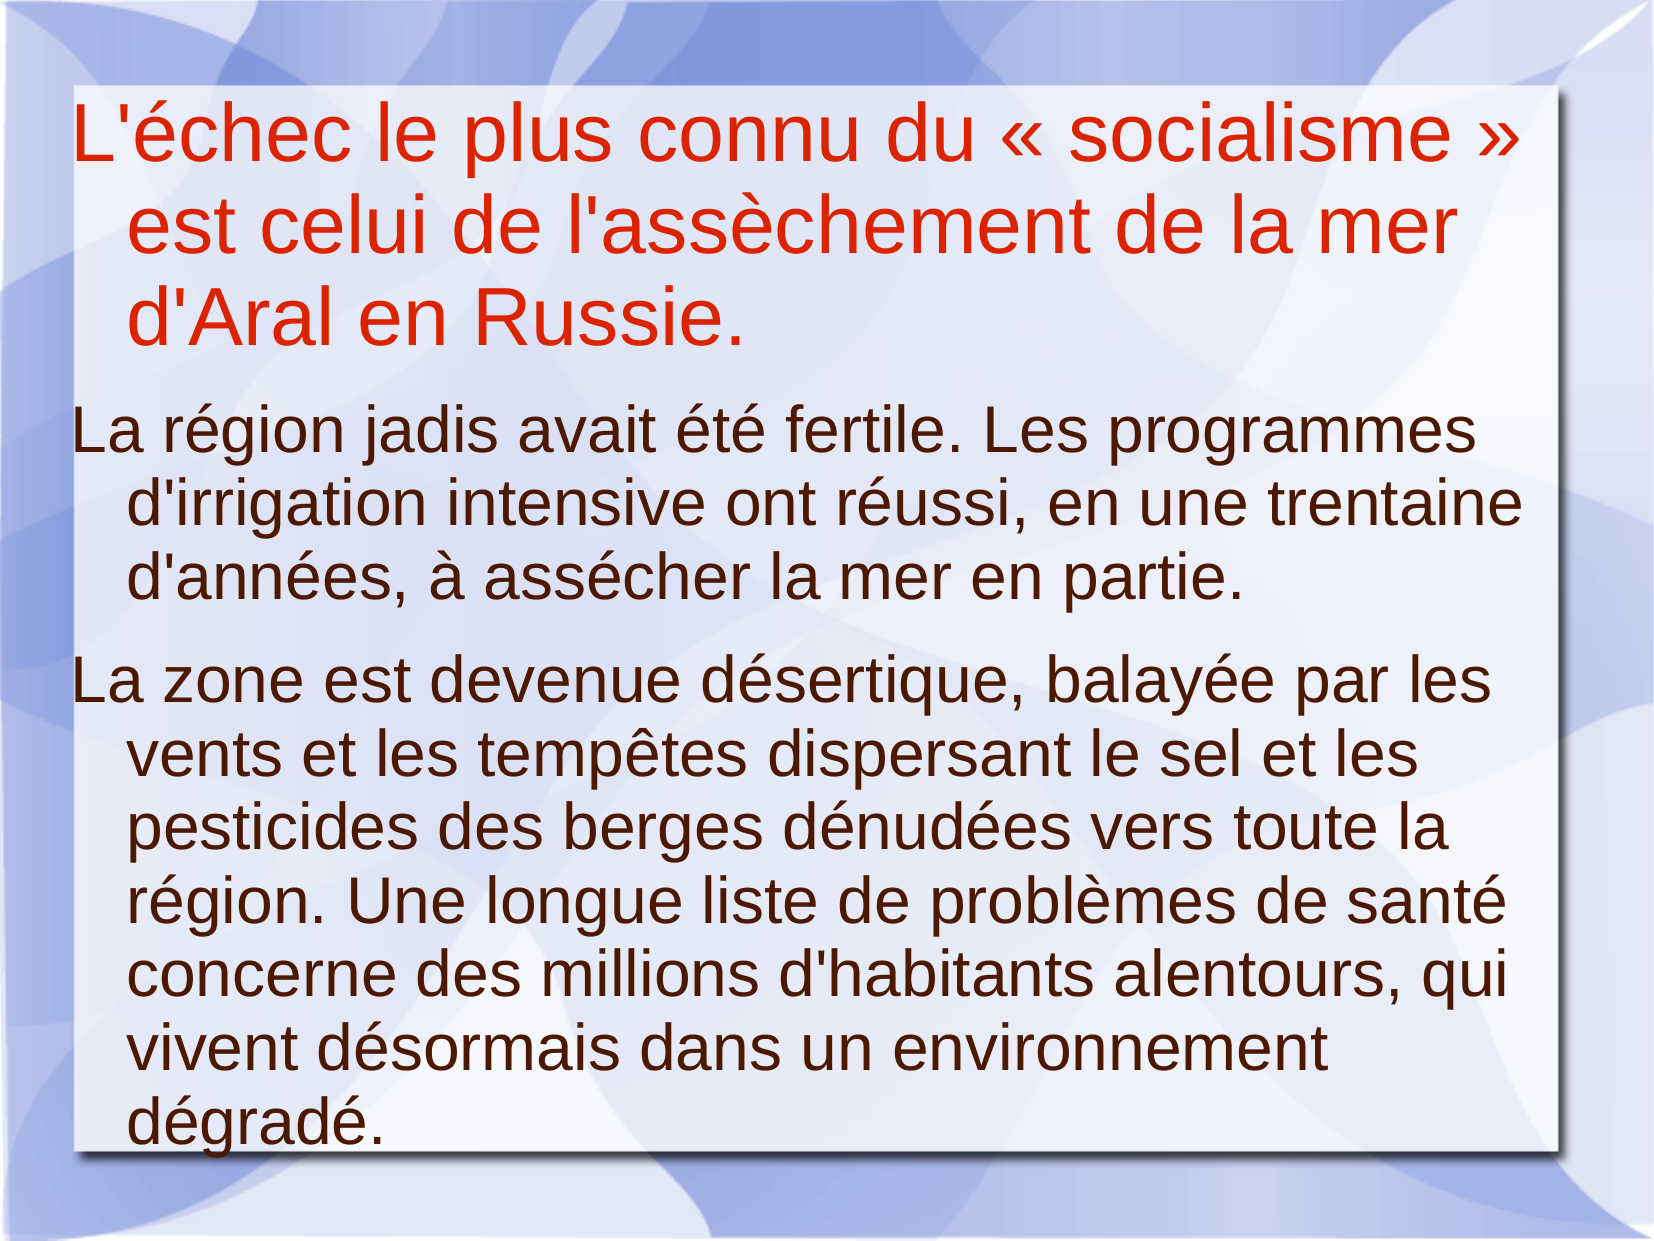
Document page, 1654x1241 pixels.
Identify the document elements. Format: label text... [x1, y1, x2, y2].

list L'échec le plus connu du « socialisme » est celui de l'assèchement de la mer d'Aral en Russie. La région jadis avait été fertile. Les programmes d'irrigation intensive ont réussi, en une trentaine d'années, à assécher la mer en partie. La zone est devenue désertique, balayée par les vents et les tempêtes dispersant le sel et les pesticides des berges dénudées vers toute la région. Une longue liste de problèmes de santé concerne des millions d'habitants alentours, qui vivent désormais dans un environnement dégradé. [70, 82, 1595, 1171]
picture [0, 0, 1654, 1241]
